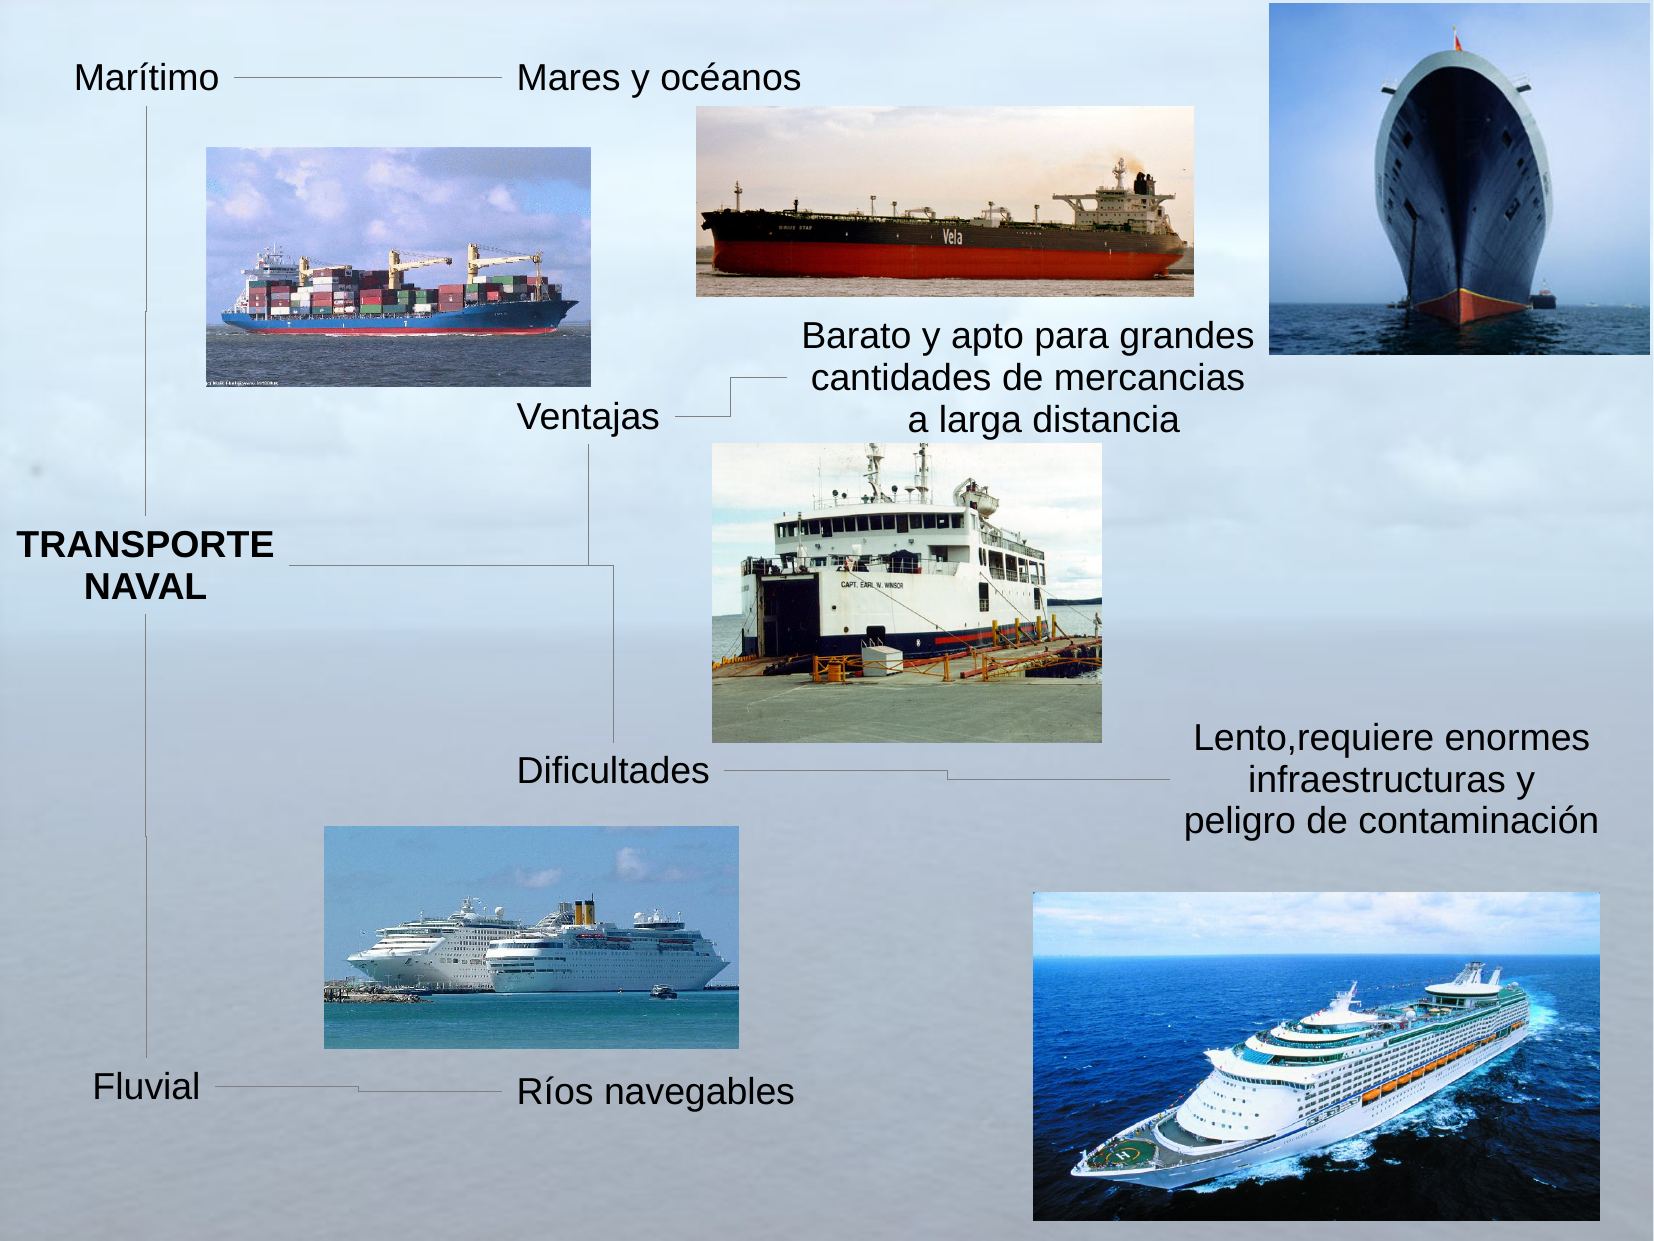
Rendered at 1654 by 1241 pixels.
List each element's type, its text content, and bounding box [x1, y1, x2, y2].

text_box Fluvial [77, 1057, 216, 1115]
text_box Mares y océanos [501, 49, 817, 107]
text_box TRANSPORTE NAVAL [1, 515, 290, 615]
text_box Dificultades [501, 742, 725, 800]
text_box Barato y apto para grandes cantidades de mercancias a larga distancia [786, 307, 1270, 448]
text_box Lento,requiere enormes infraestructuras y peligro de contaminación [1169, 708, 1615, 850]
text_box Ríos navegables [501, 1062, 811, 1120]
picture [0, 0, 1654, 1241]
text_box Ventajas [501, 388, 676, 445]
text_box Marítimo [59, 49, 235, 107]
